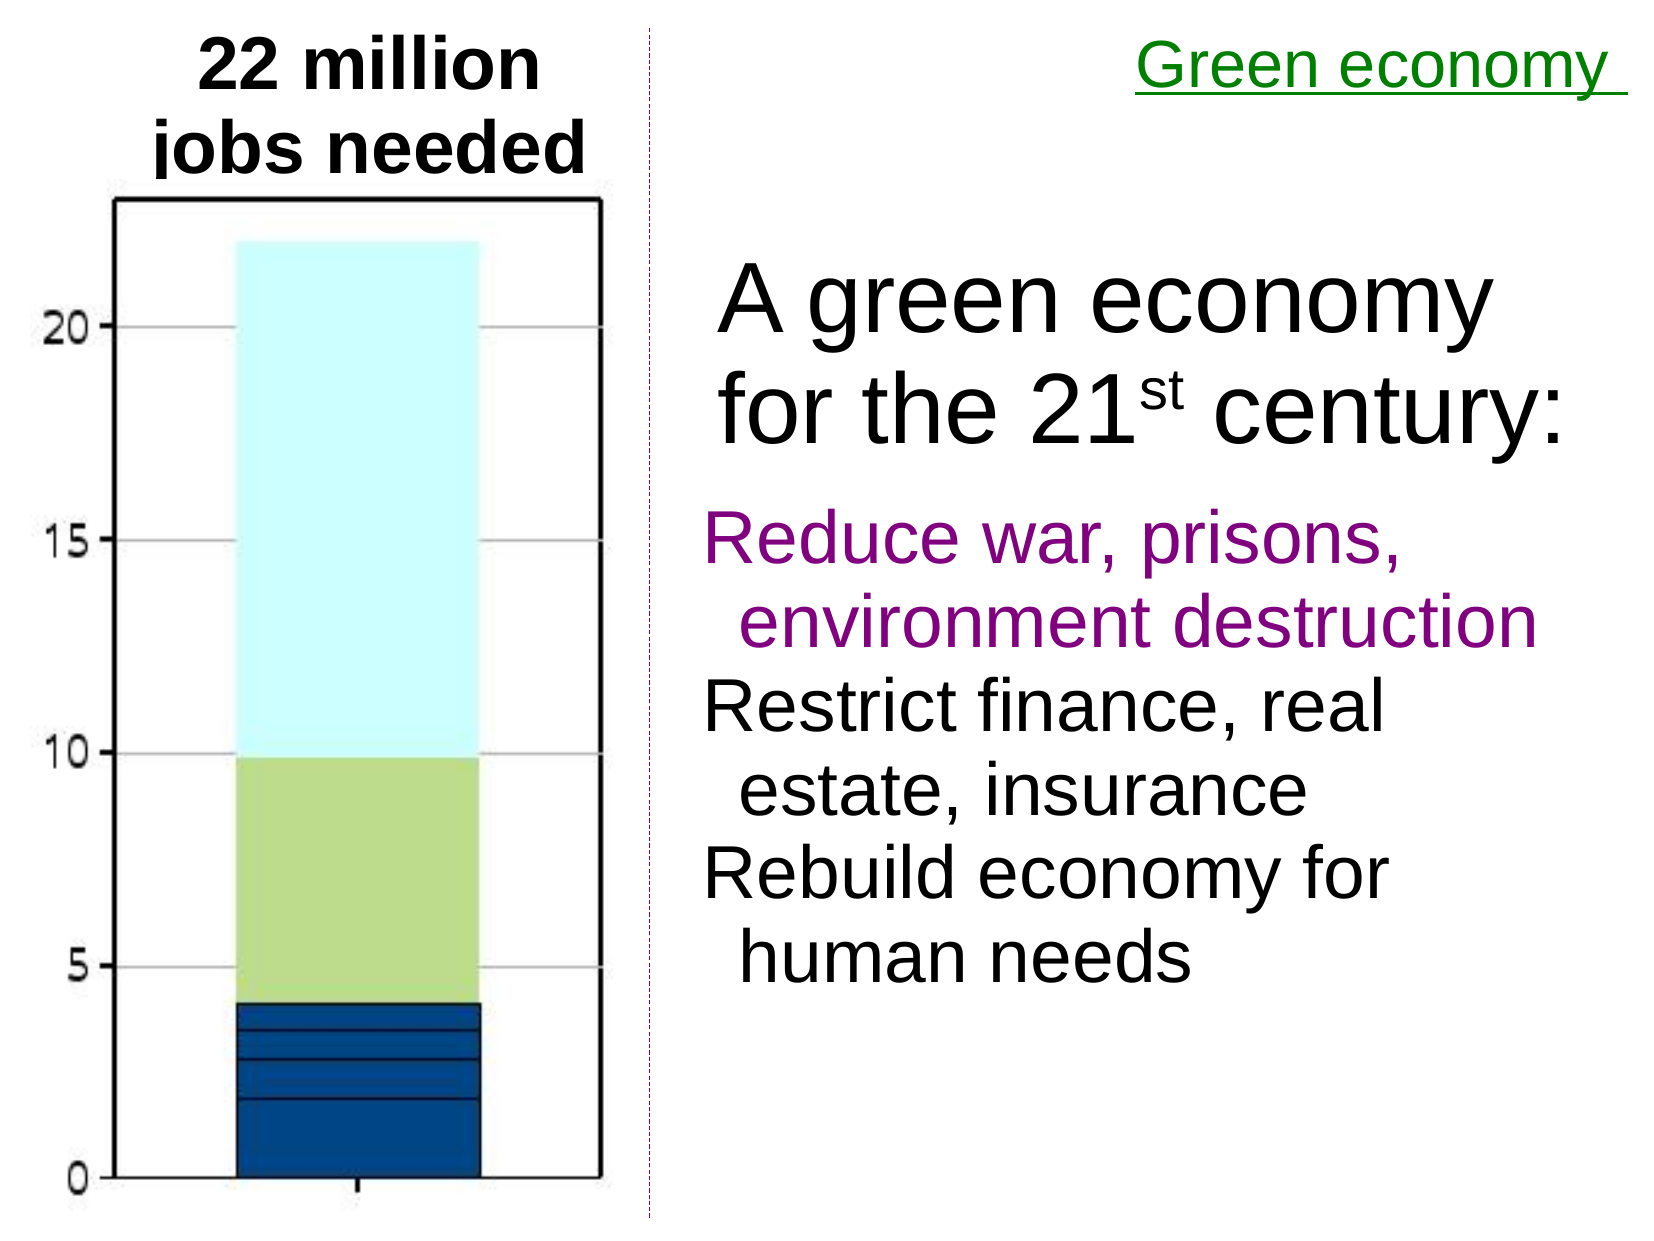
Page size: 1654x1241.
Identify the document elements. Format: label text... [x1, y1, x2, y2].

text_box Green economy [715, 19, 1643, 110]
picture [30, 179, 616, 1231]
text_box A green economy for the 21st century: Reduce war, prisons, environment destruction Restrict finance, real estate, insurance Rebuild economy for human needs [687, 234, 1607, 1011]
text_box 22 million jobs needed [126, 13, 614, 179]
